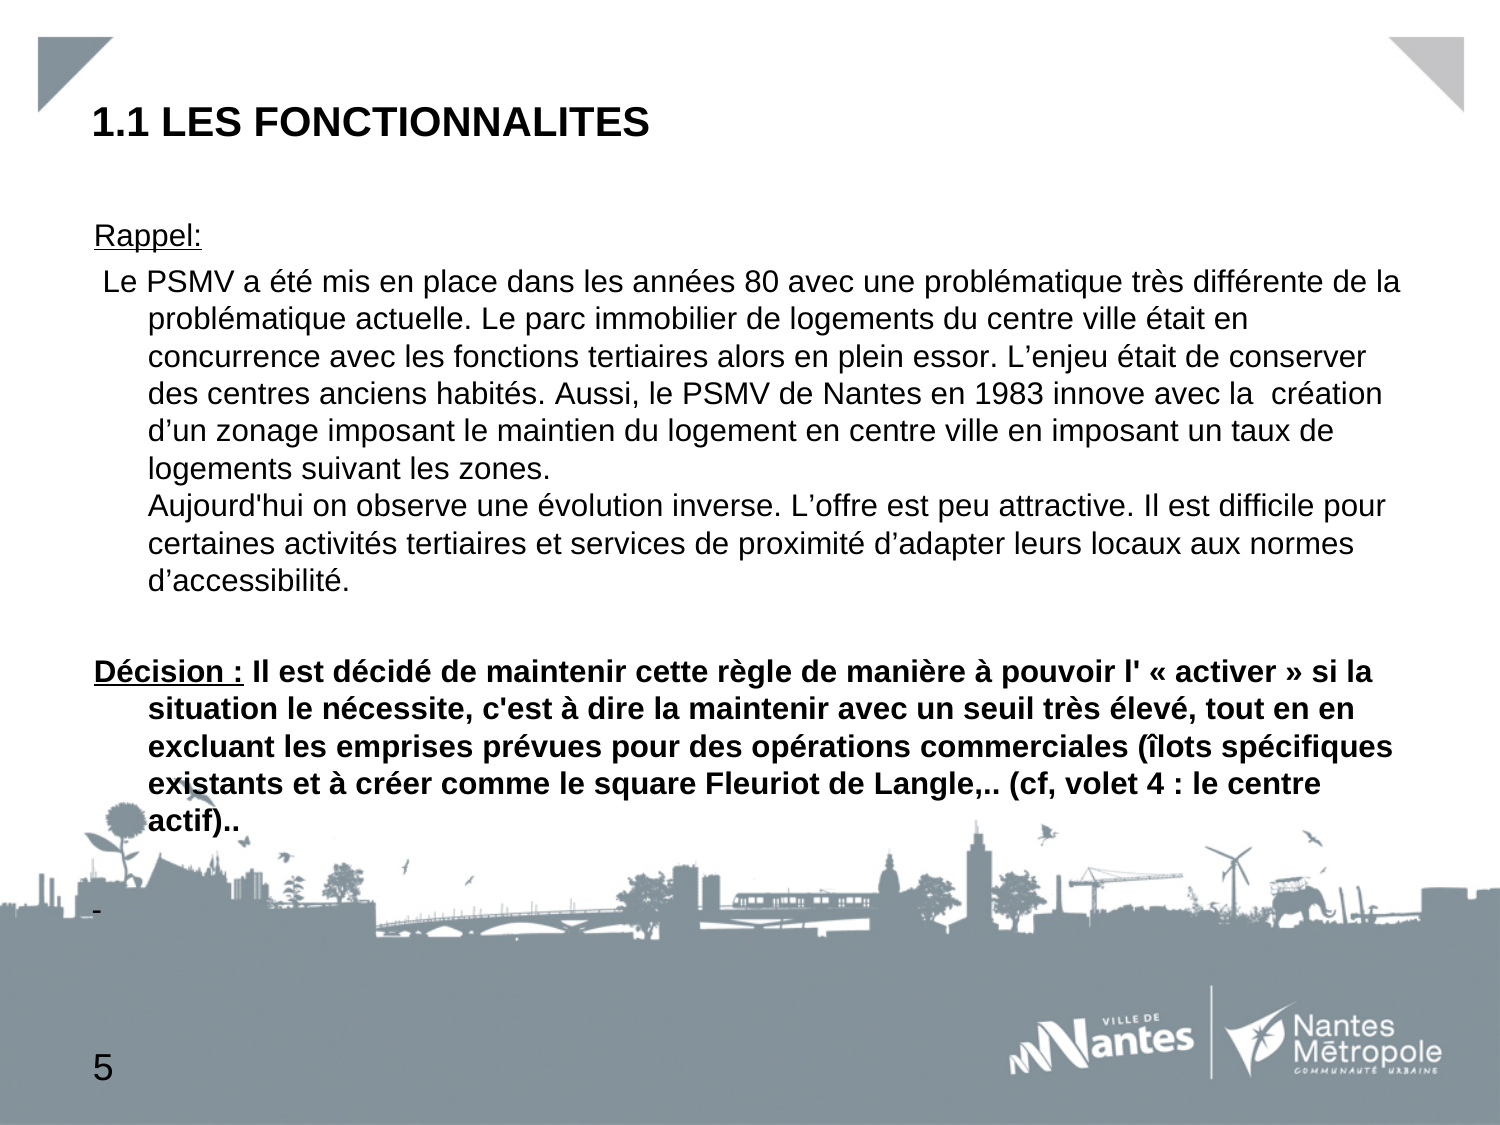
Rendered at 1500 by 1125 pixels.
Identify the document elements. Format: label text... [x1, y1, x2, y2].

title 1.1 LES FONCTIONNALITES [76, 54, 1427, 185]
picture [0, 0, 1500, 1125]
list Rappel: Le PSMV a été mis en place dans les années 80 avec une problématique très différente de la problématique actuelle. Le parc immobilier de logements du centre ville était en concurrence avec les fonctions tertiaires alors en plein essor. L’enjeu était de conserver des centres anciens habités. Aussi, le PSMV de Nantes en 1983 innove avec la création d’un zonage imposant le maintien du logement en centre ville en imposant un taux de logements suivant les zones. Aujourd'hui on observe une évolution inverse. L’offre est peu attractive. Il est difficile pour certaines activités tertiaires et services de proximité d’adapter leurs locaux aux normes d’accessibilité. Décision : Il est décidé de maintenir cette règle de manière à pouvoir l' « activer » si la situation le nécessite, c'est à dire la maintenir avec un seuil très élevé, tout en en excluant les emprises prévues pour des opérations commerciales (îlots spécifiques existants et à créer comme le square Fleuriot de Langle,.. (cf, volet 4 : le centre actif).. [76, 207, 1427, 953]
